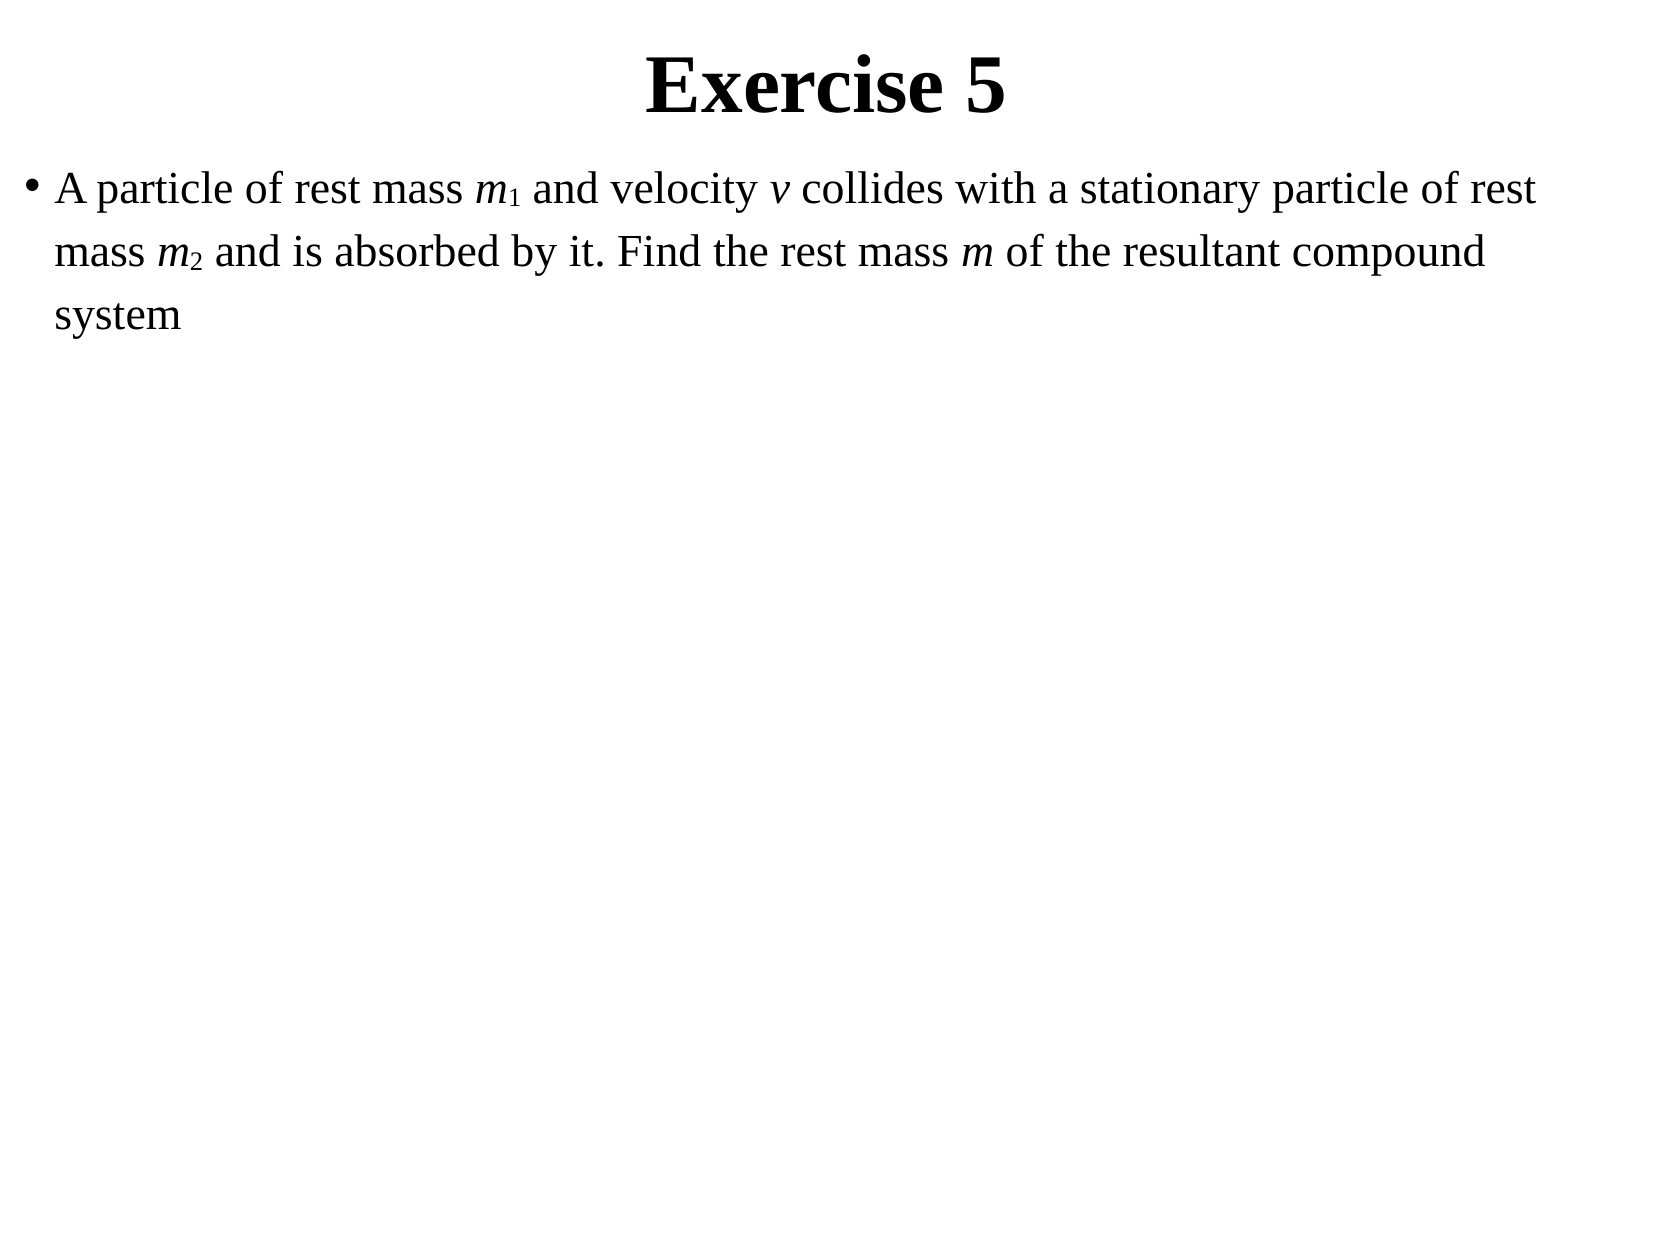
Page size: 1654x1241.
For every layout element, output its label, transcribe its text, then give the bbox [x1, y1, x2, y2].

list A particle of rest mass m1 and velocity v collides with a stationary particle of rest mass m2 and is absorbed by it. Find the rest mass m of the resultant compound system [9, 141, 1639, 284]
title Exercise 5 [82, 25, 1571, 134]
